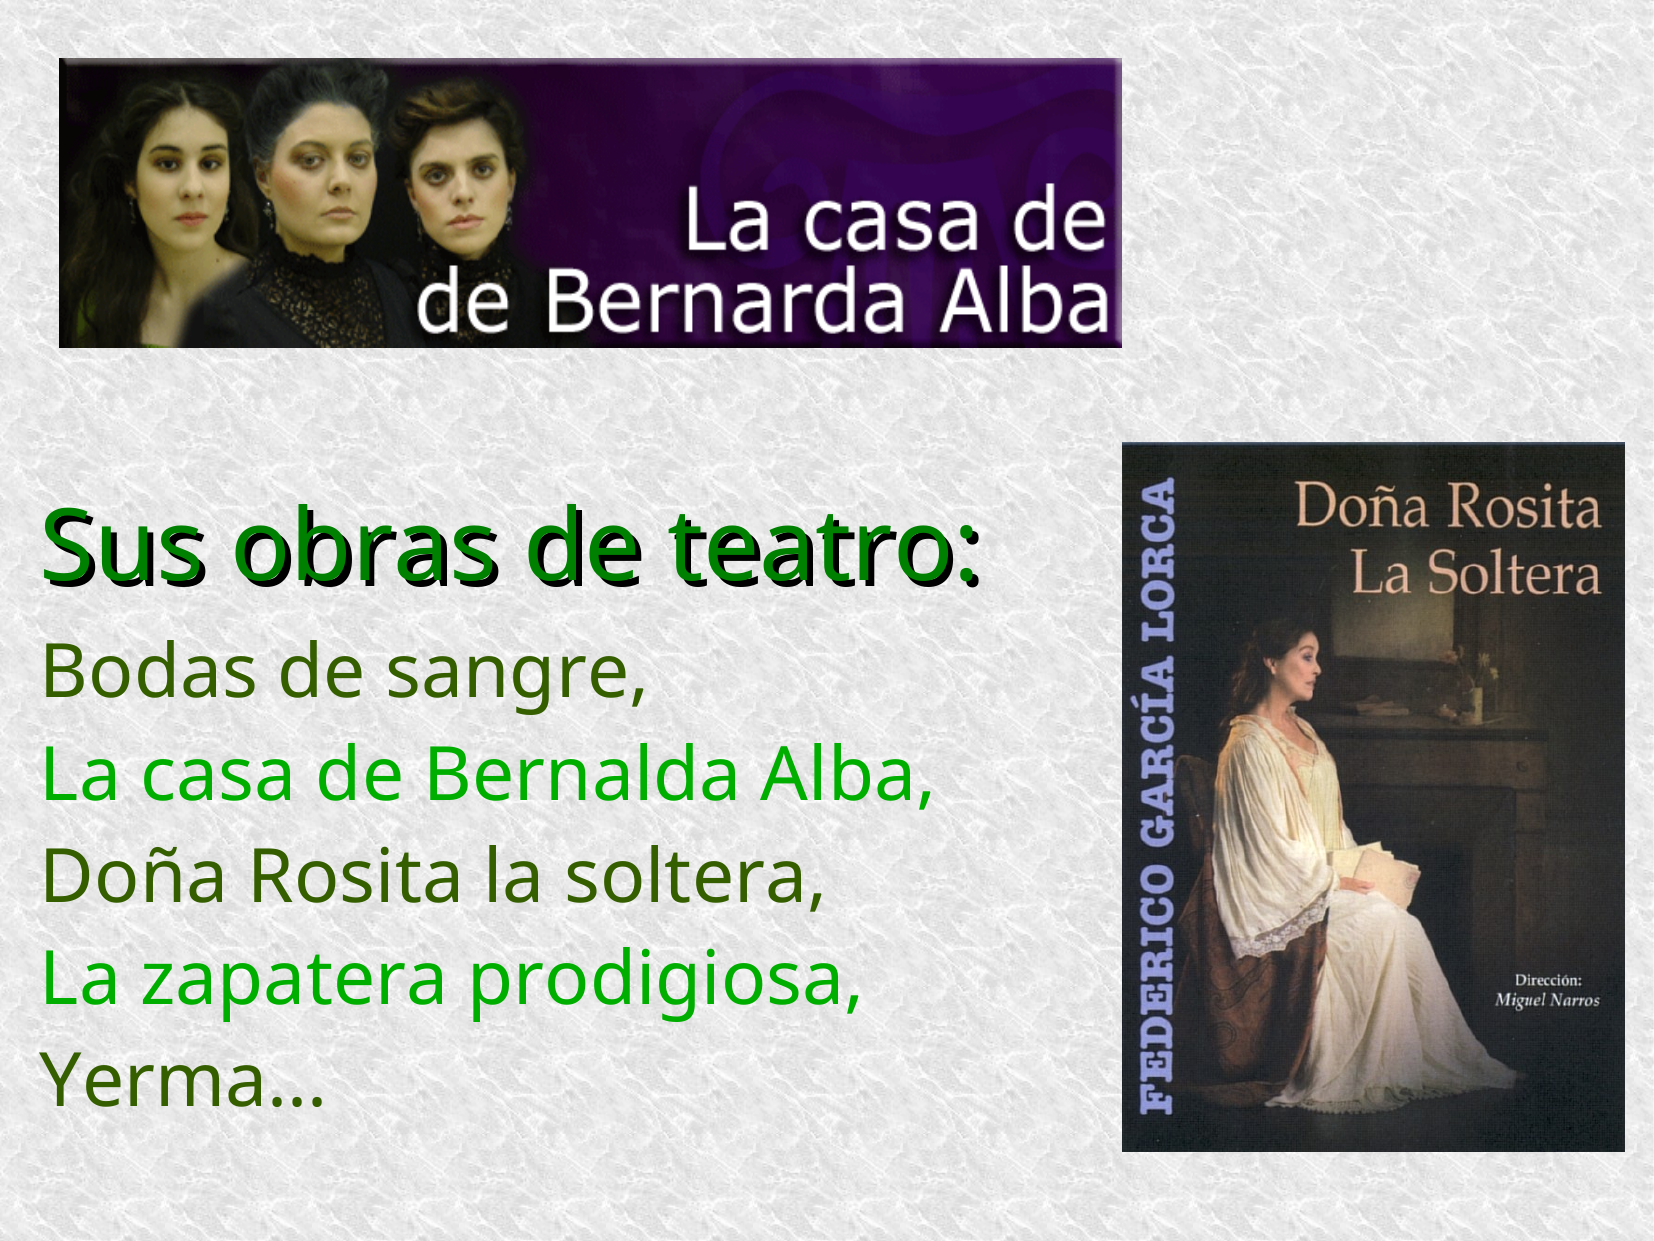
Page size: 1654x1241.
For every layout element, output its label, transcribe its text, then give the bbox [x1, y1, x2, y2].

text_box Sus obras de teatro: Bodas de sangre, La casa de Bernalda Alba, Doña Rosita la soltera, La zapatera prodigiosa, Yerma... [25, 439, 1056, 1152]
picture [0, 0, 1654, 1241]
